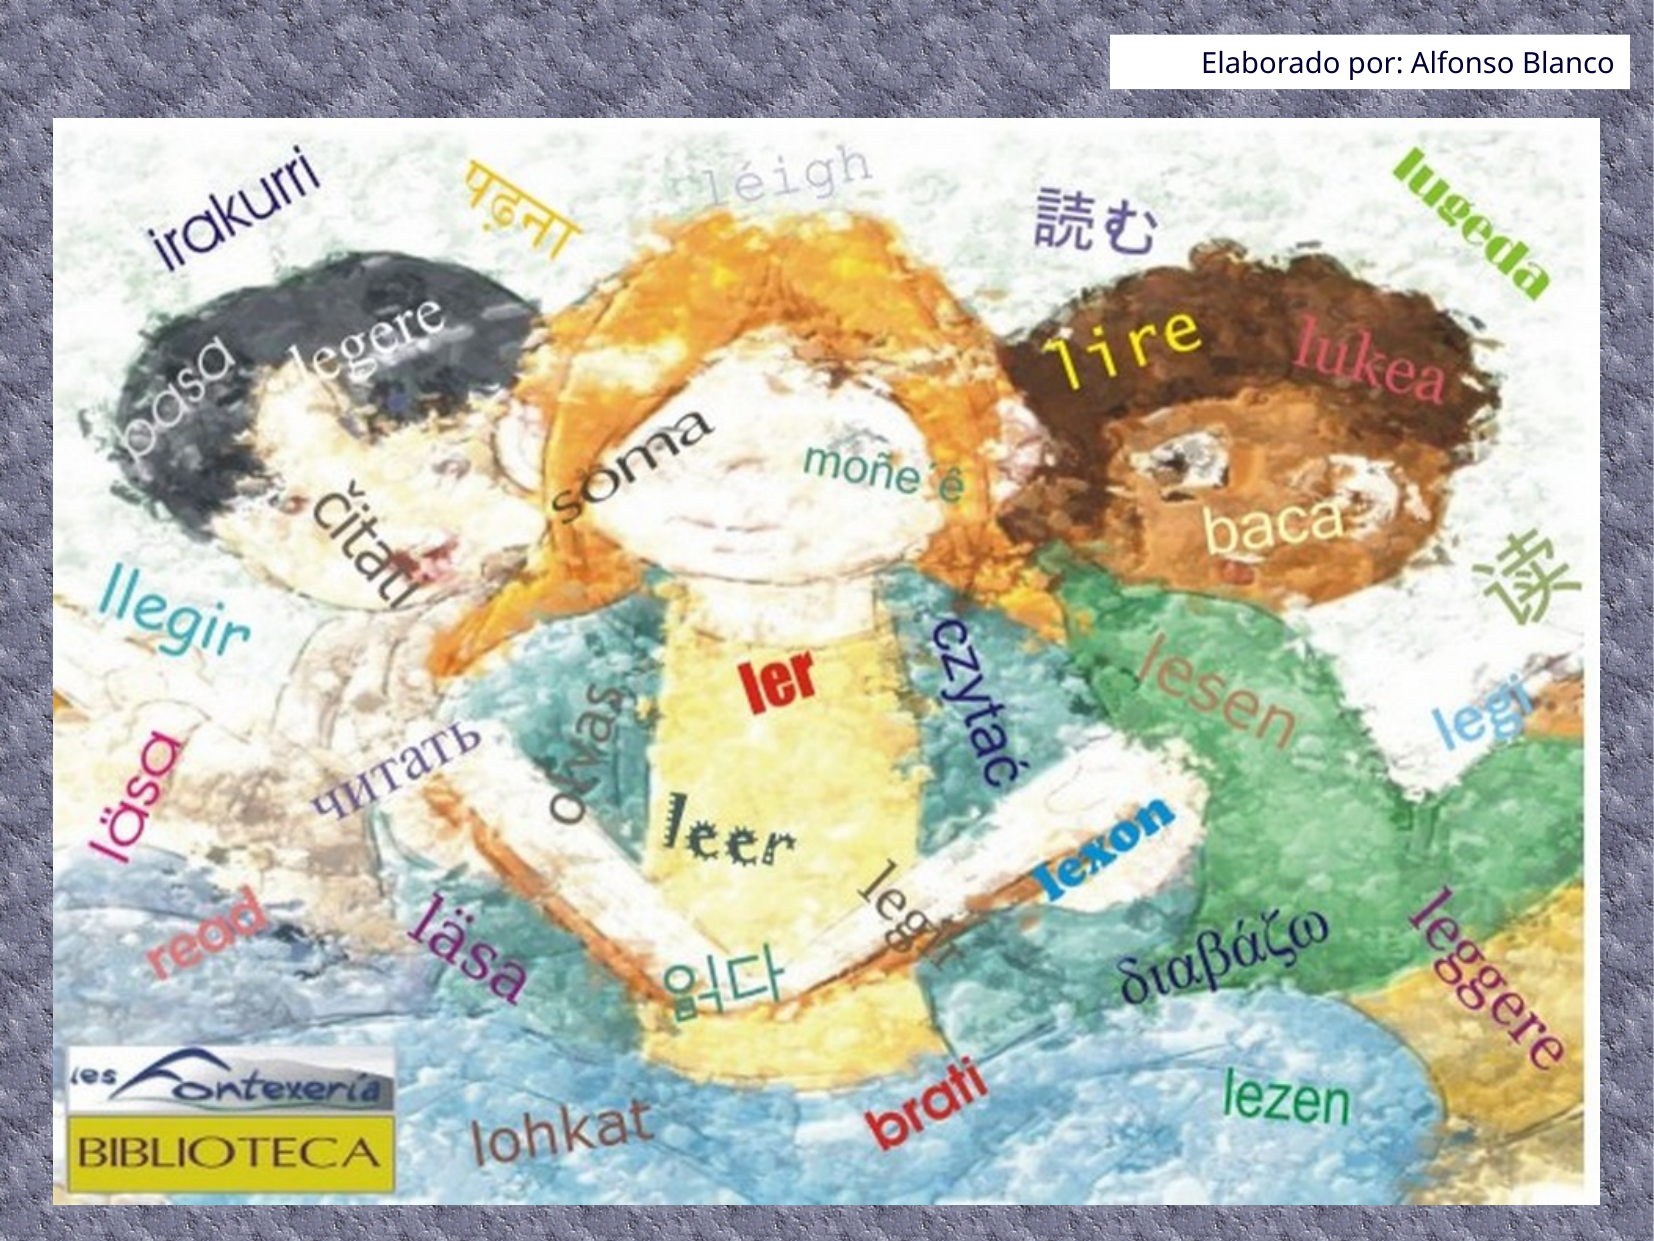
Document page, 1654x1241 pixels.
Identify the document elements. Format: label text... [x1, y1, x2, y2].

picture [0, 0, 1654, 1241]
text_box Elaborado por: Alfonso Blanco [1110, 34, 1630, 83]
